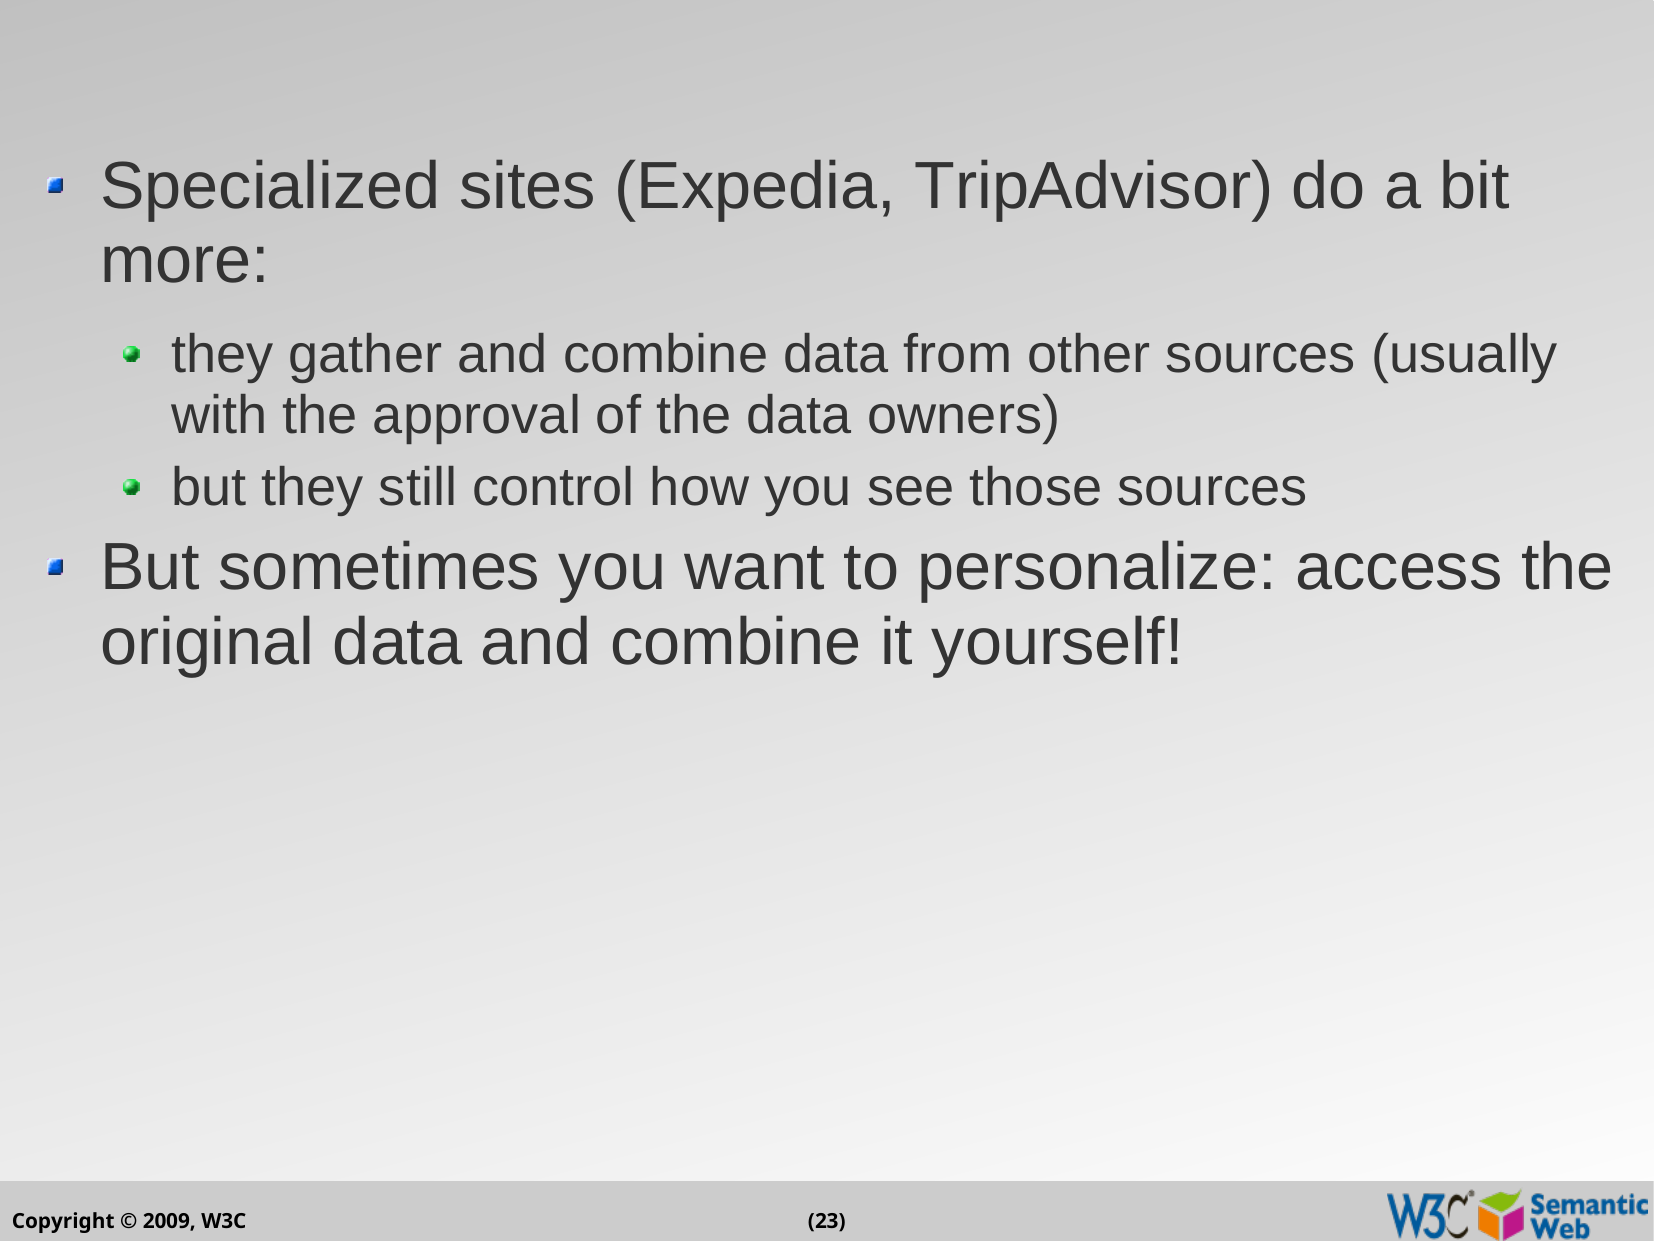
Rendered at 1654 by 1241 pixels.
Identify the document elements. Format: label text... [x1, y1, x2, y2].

list Specialized sites (Expedia, TripAdvisor) do a bit more: they gather and combine data from other sources (usually with the approval of the data owners) but they still control how you see those sources But sometimes you want to personalize: access the original data and combine it yourself! [29, 147, 1624, 1134]
picture [1387, 1187, 1648, 1241]
